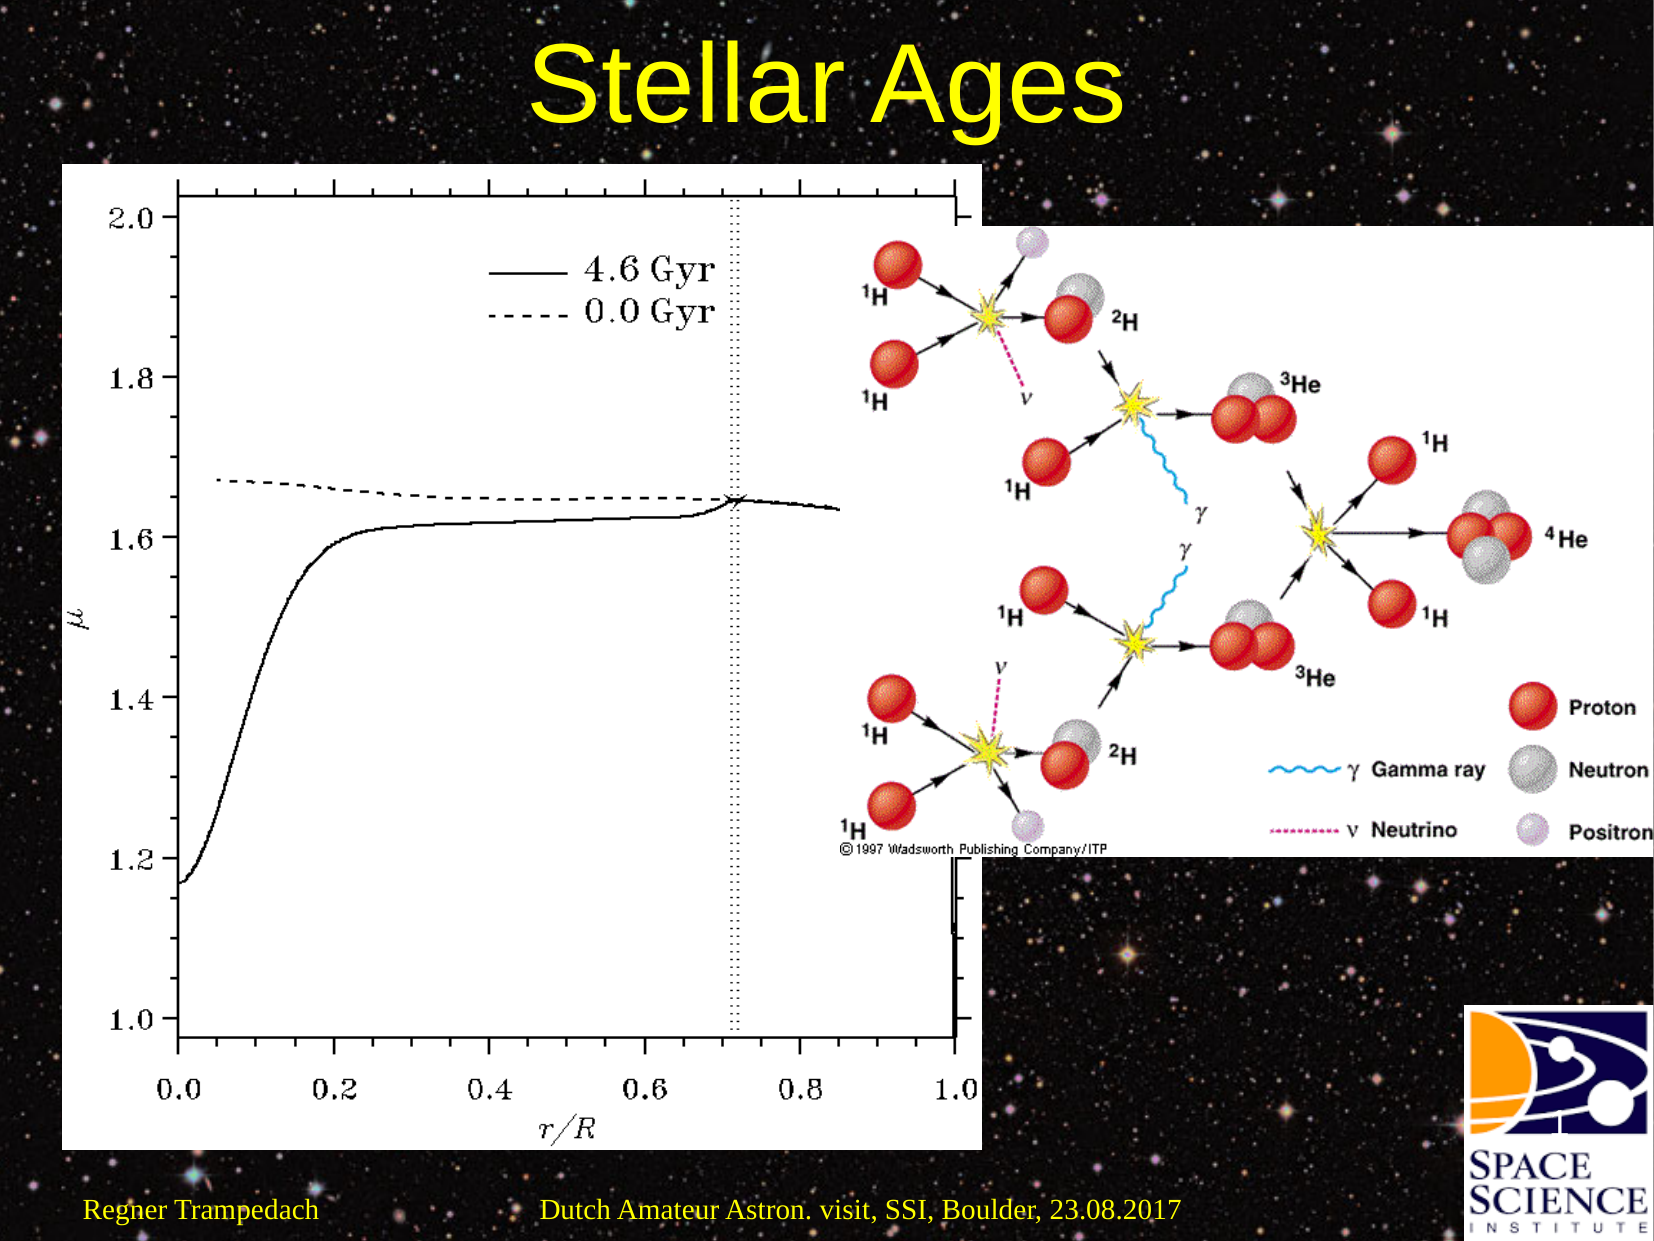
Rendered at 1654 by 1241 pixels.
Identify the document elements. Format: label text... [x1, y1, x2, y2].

picture [0, 0, 1654, 1241]
title Stellar Ages [82, 2, 1571, 166]
